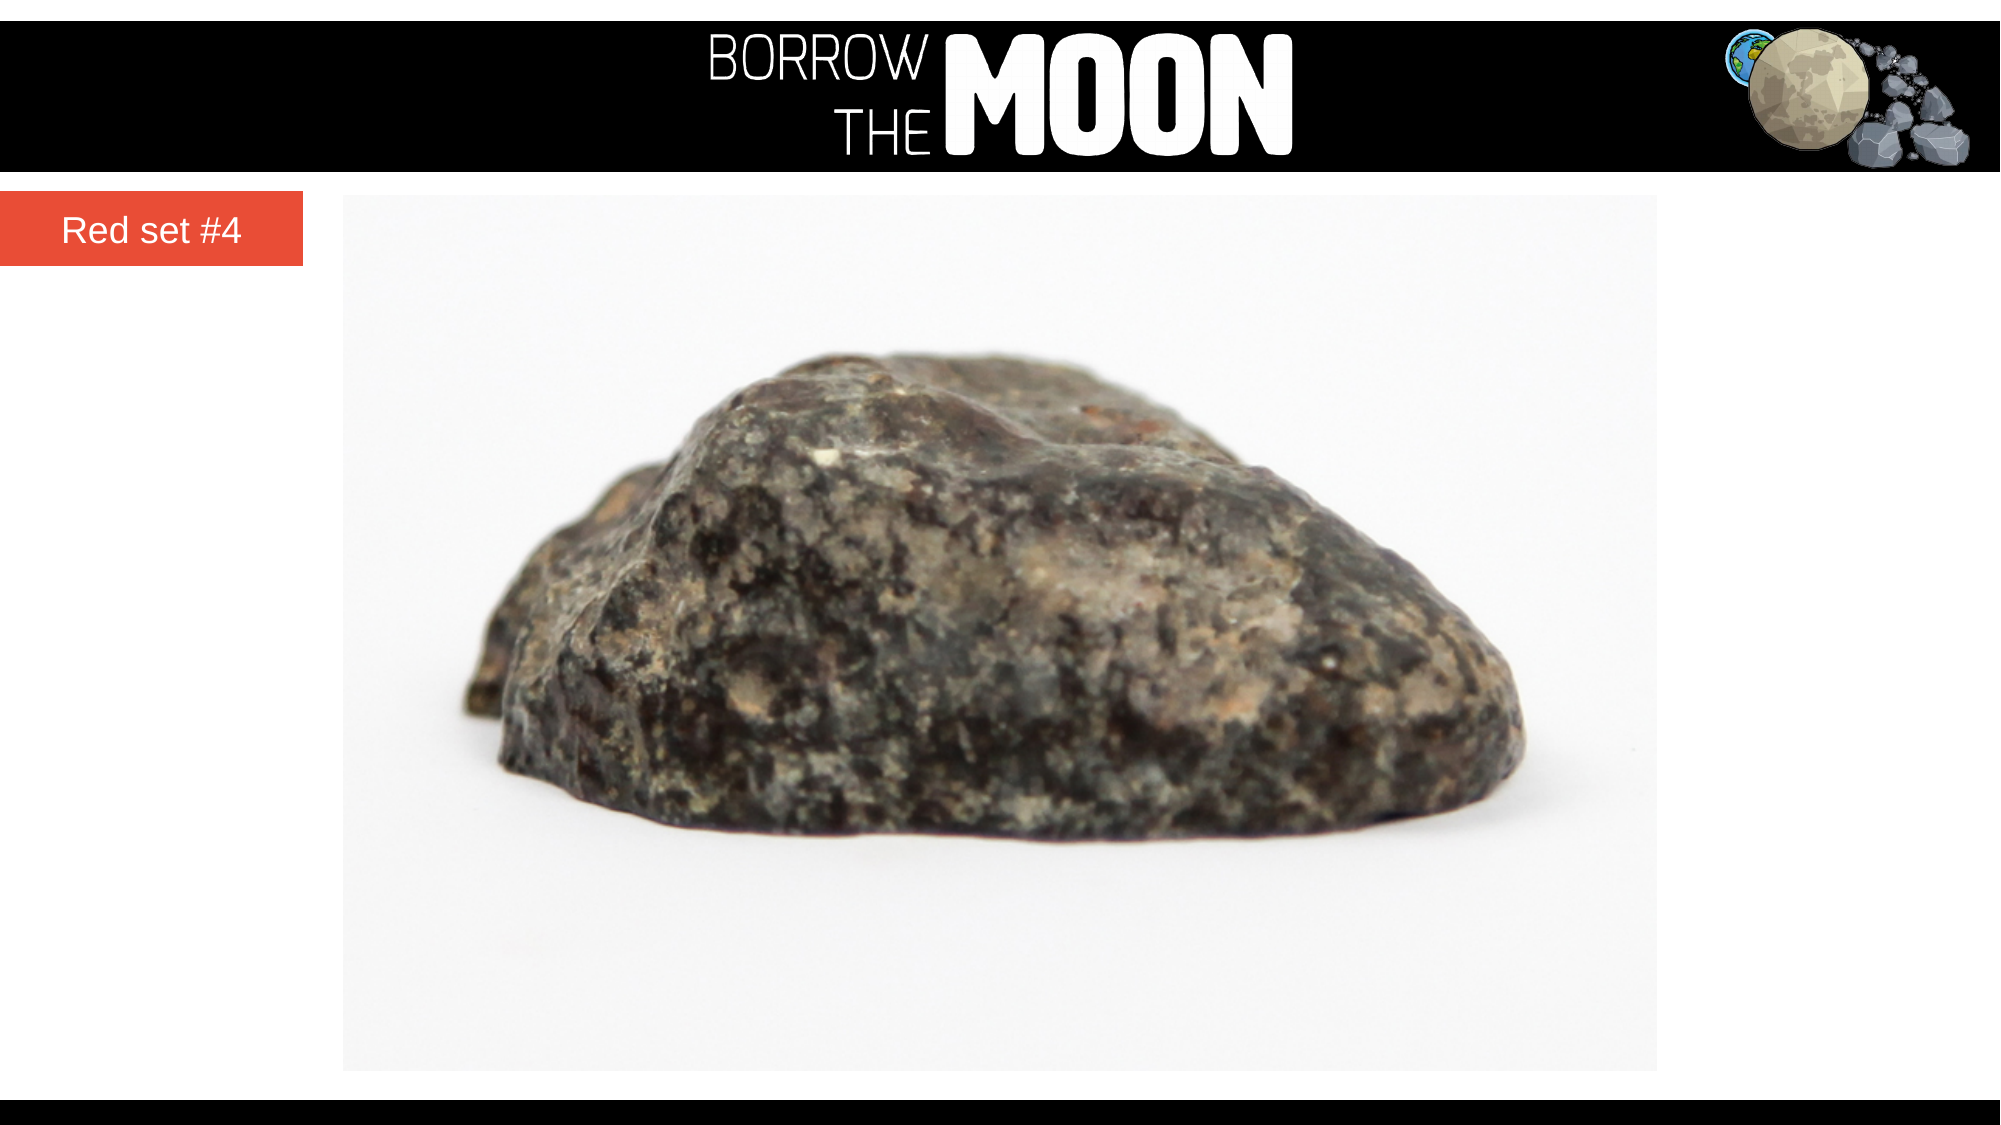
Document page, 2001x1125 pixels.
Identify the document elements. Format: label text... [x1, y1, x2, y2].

picture [343, 195, 1657, 1071]
text_box Red set #4 [0, 191, 303, 266]
